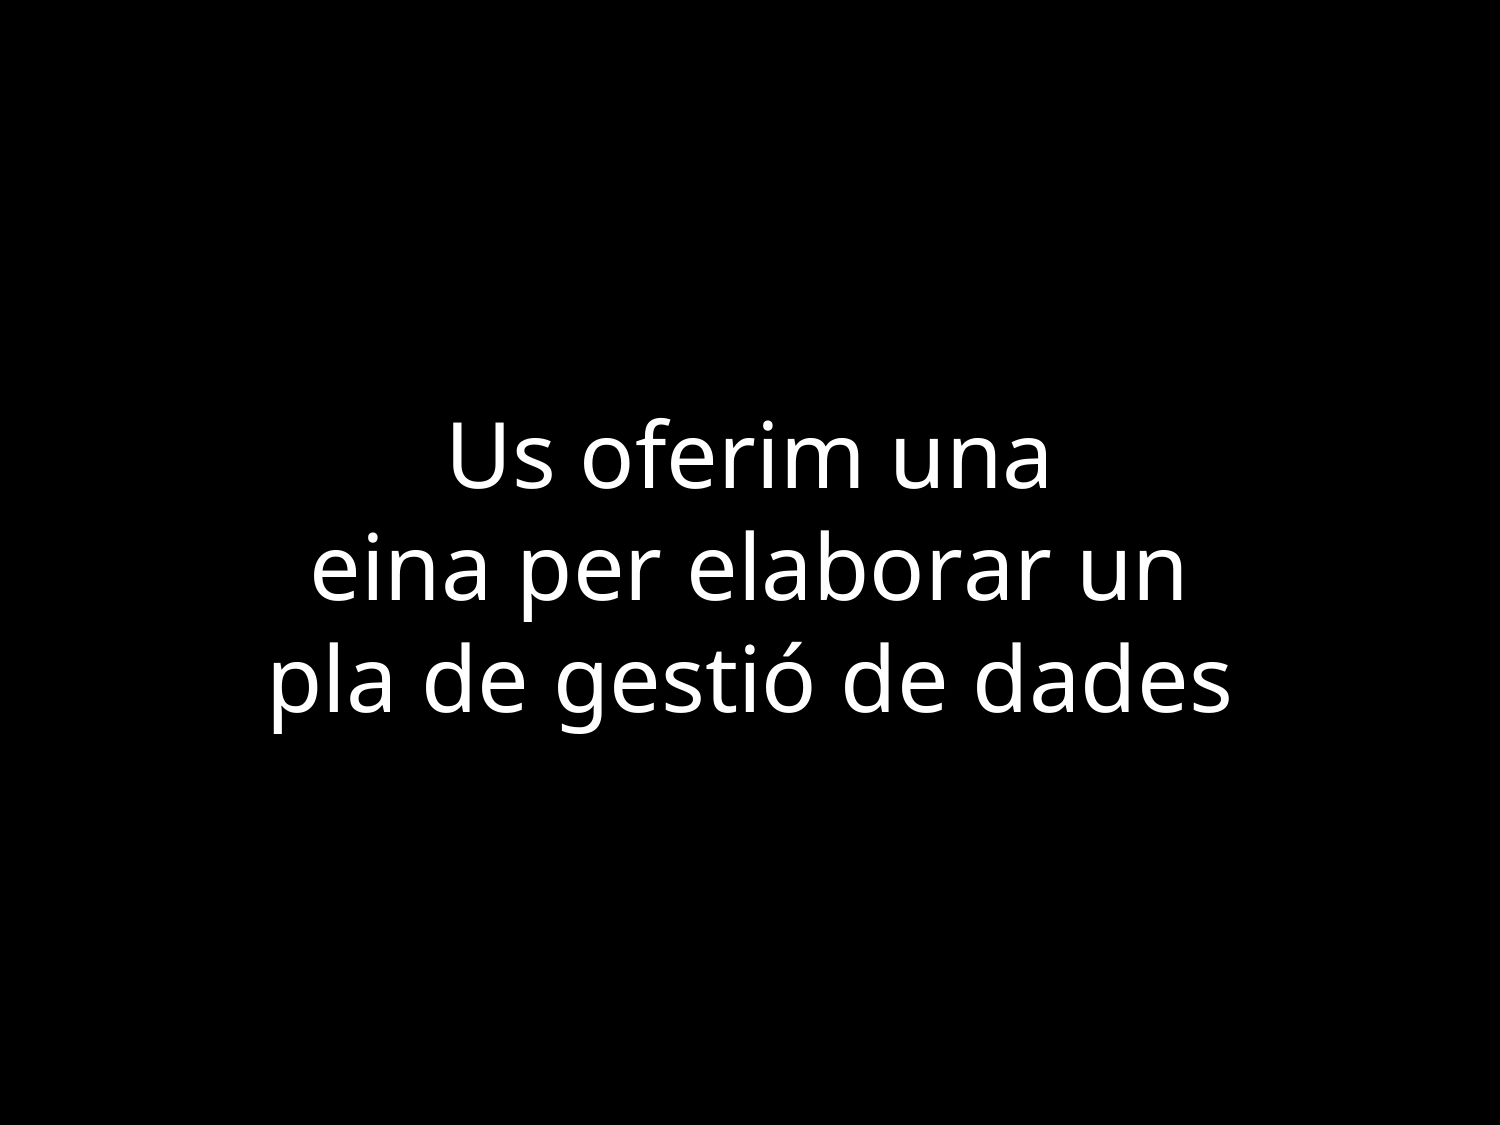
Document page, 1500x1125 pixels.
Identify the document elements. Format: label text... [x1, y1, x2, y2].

subtitle Us oferim una eina per elaborar un pla de gestió de dades [109, 112, 1391, 1013]
